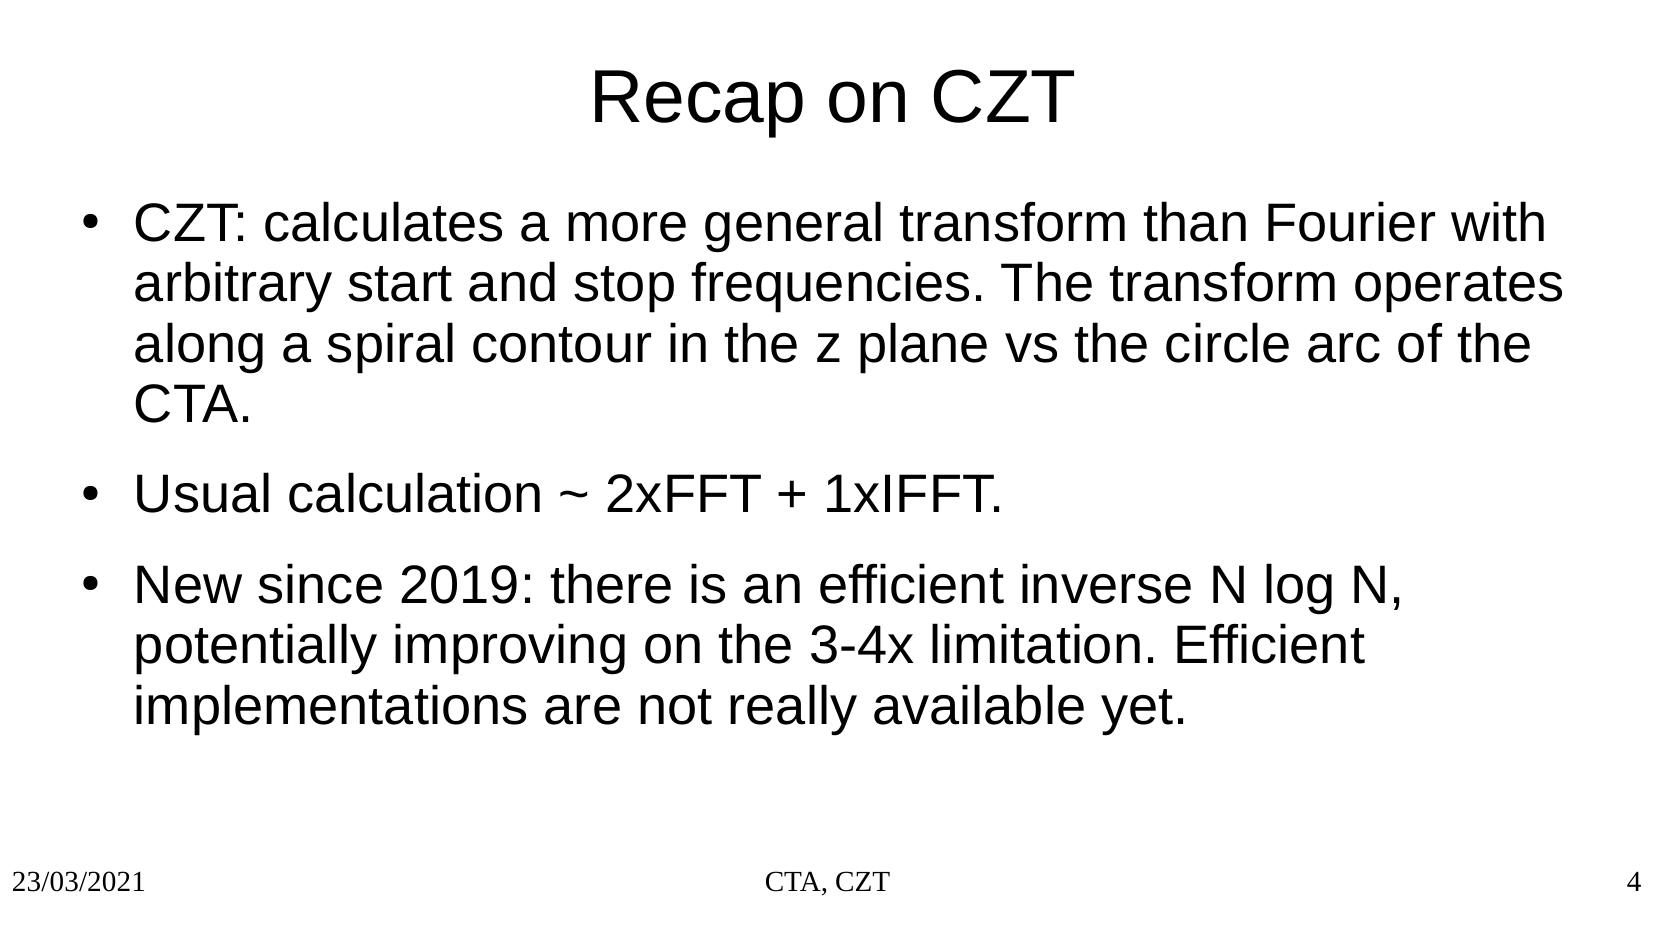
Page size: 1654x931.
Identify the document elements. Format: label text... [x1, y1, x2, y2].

list CZT: calculates a more general transform than Fourier with arbitrary start and stop frequencies. The transform operates along a spiral contour in the z plane vs the circle arc of the CTA. Usual calculation ~ 2xFFT + 1xIFFT. New since 2019: there is an efficient inverse N log N, potentially improving on the 3-4x limitation. Efficient implementations are not really available yet. [63, 192, 1575, 832]
title Recap on CZT [43, 19, 1623, 175]
